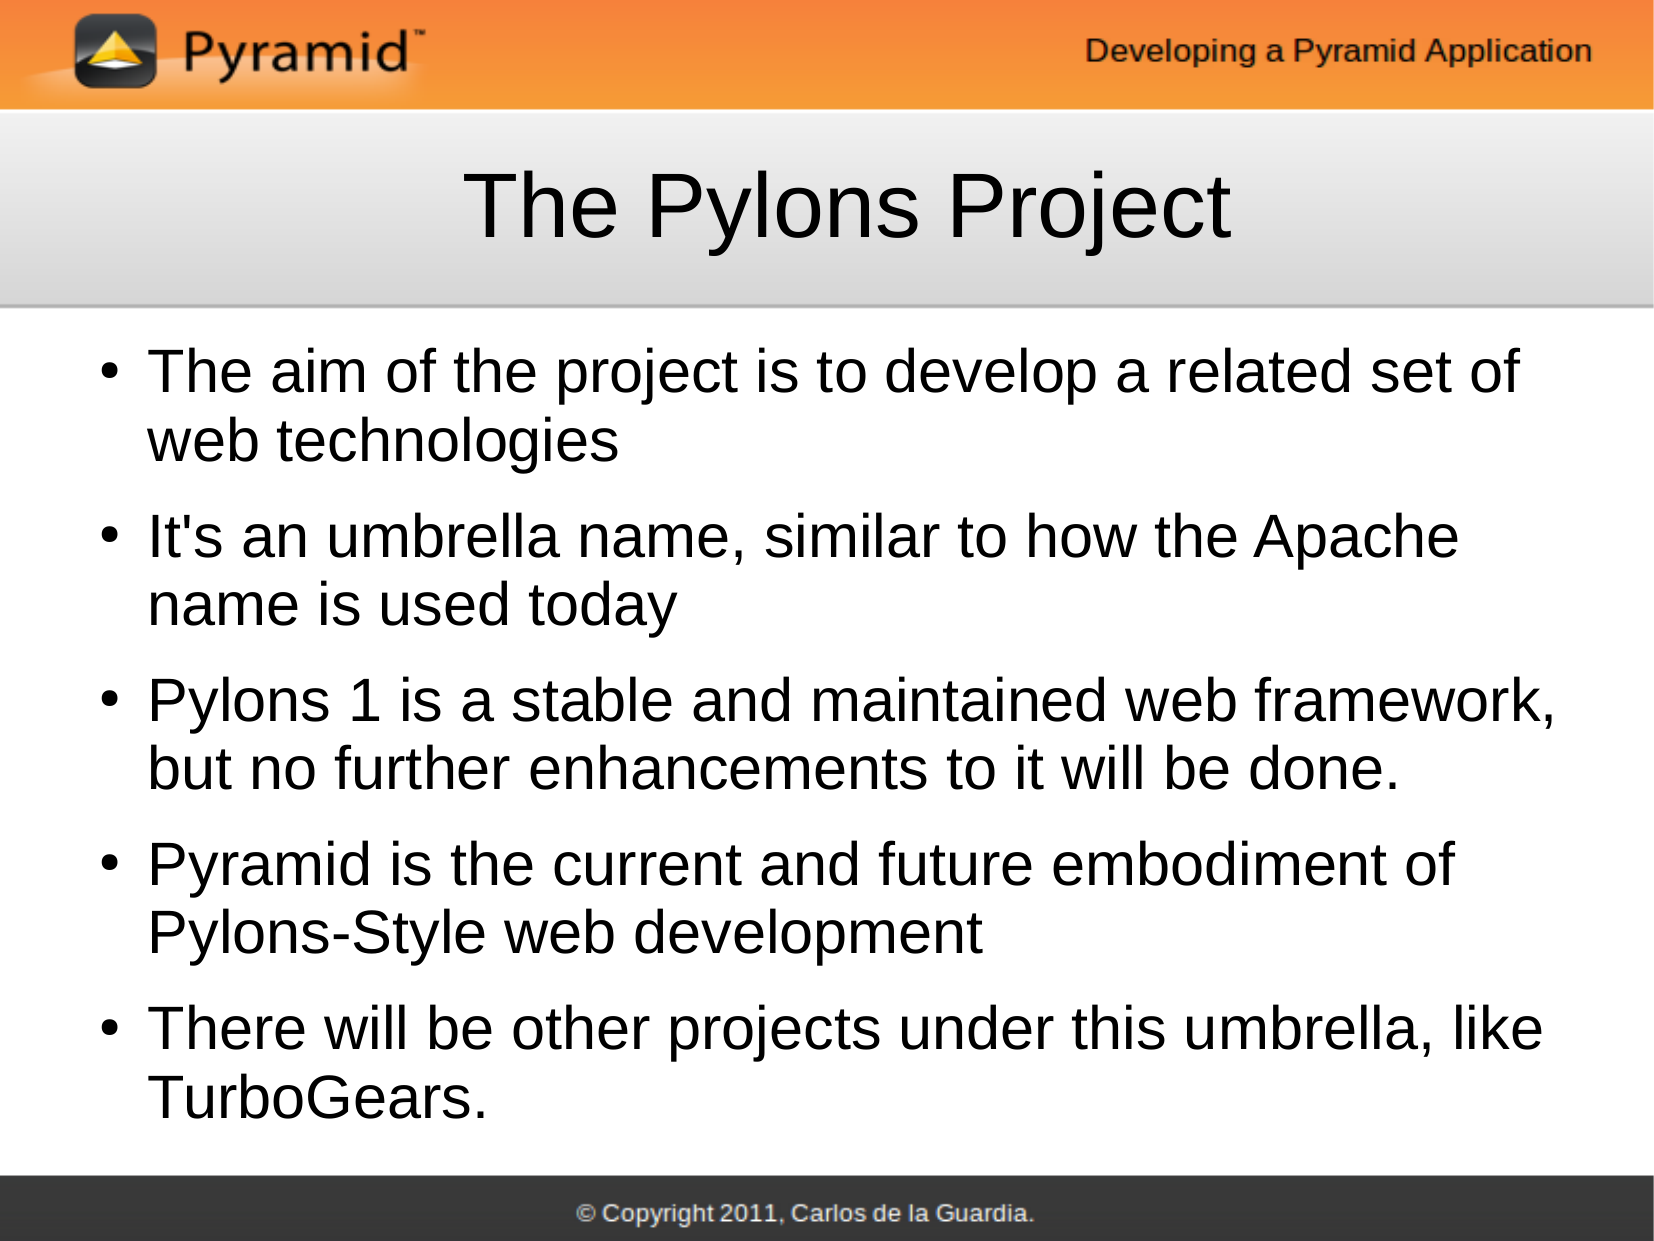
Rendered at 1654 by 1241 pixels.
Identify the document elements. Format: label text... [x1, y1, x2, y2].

list The aim of the project is to develop a related set of web technologies It's an umbrella name, similar to how the Apache name is used today Pylons 1 is a stable and maintained web framework, but no further enhancements to it will be done. Pyramid is the current and future embodiment of Pylons-Style web development There will be other projects under this umbrella, like TurboGears. [82, 337, 1571, 1157]
picture [0, 0, 1654, 1241]
title The Pylons Project [82, 112, 1613, 301]
